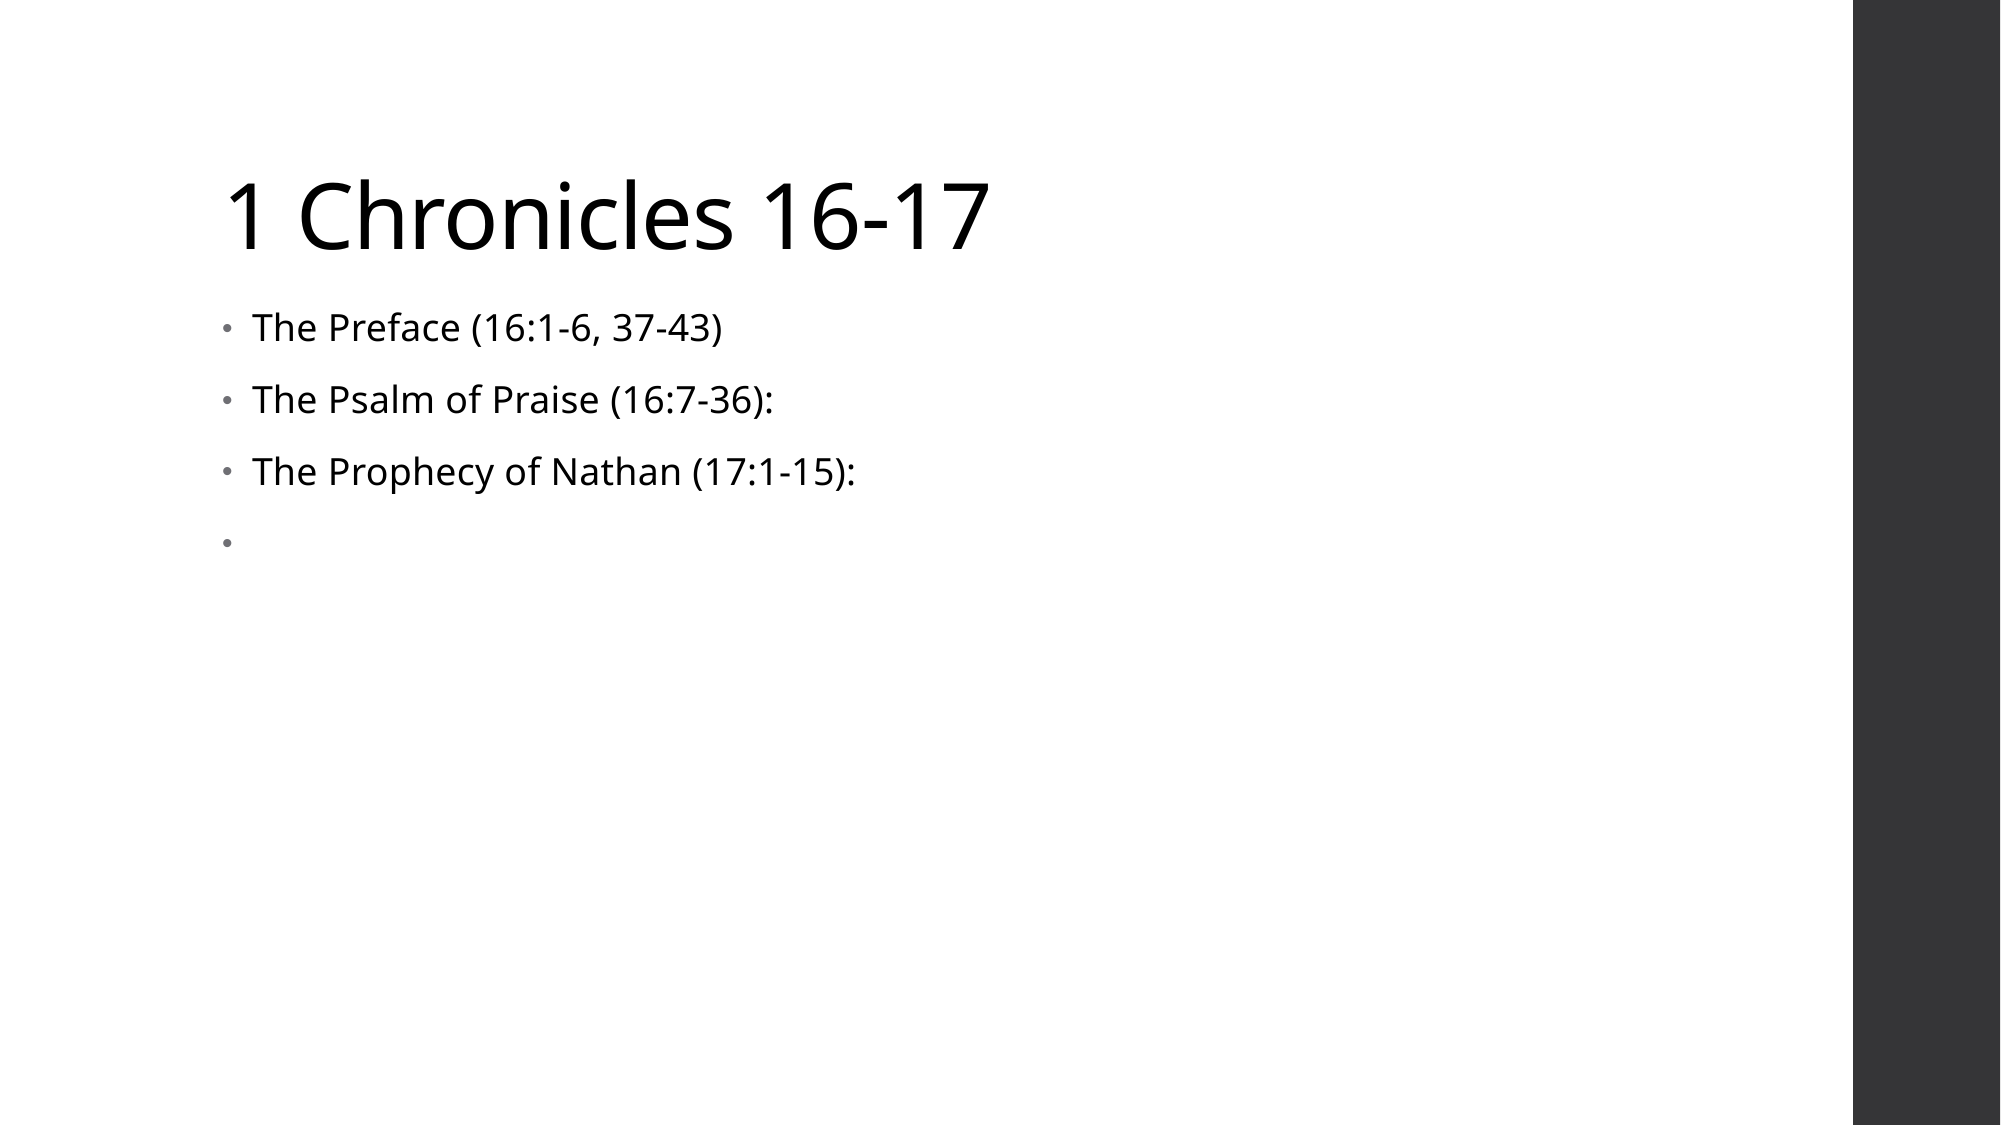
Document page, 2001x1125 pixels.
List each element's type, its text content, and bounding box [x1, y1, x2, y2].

list The Preface (16:1-6, 37-43) The Psalm of Praise (16:7-36): The Prophecy of Nathan (17:1-15): [206, 299, 1617, 1014]
title 1 Chronicles 16-17 [206, 60, 1797, 278]
